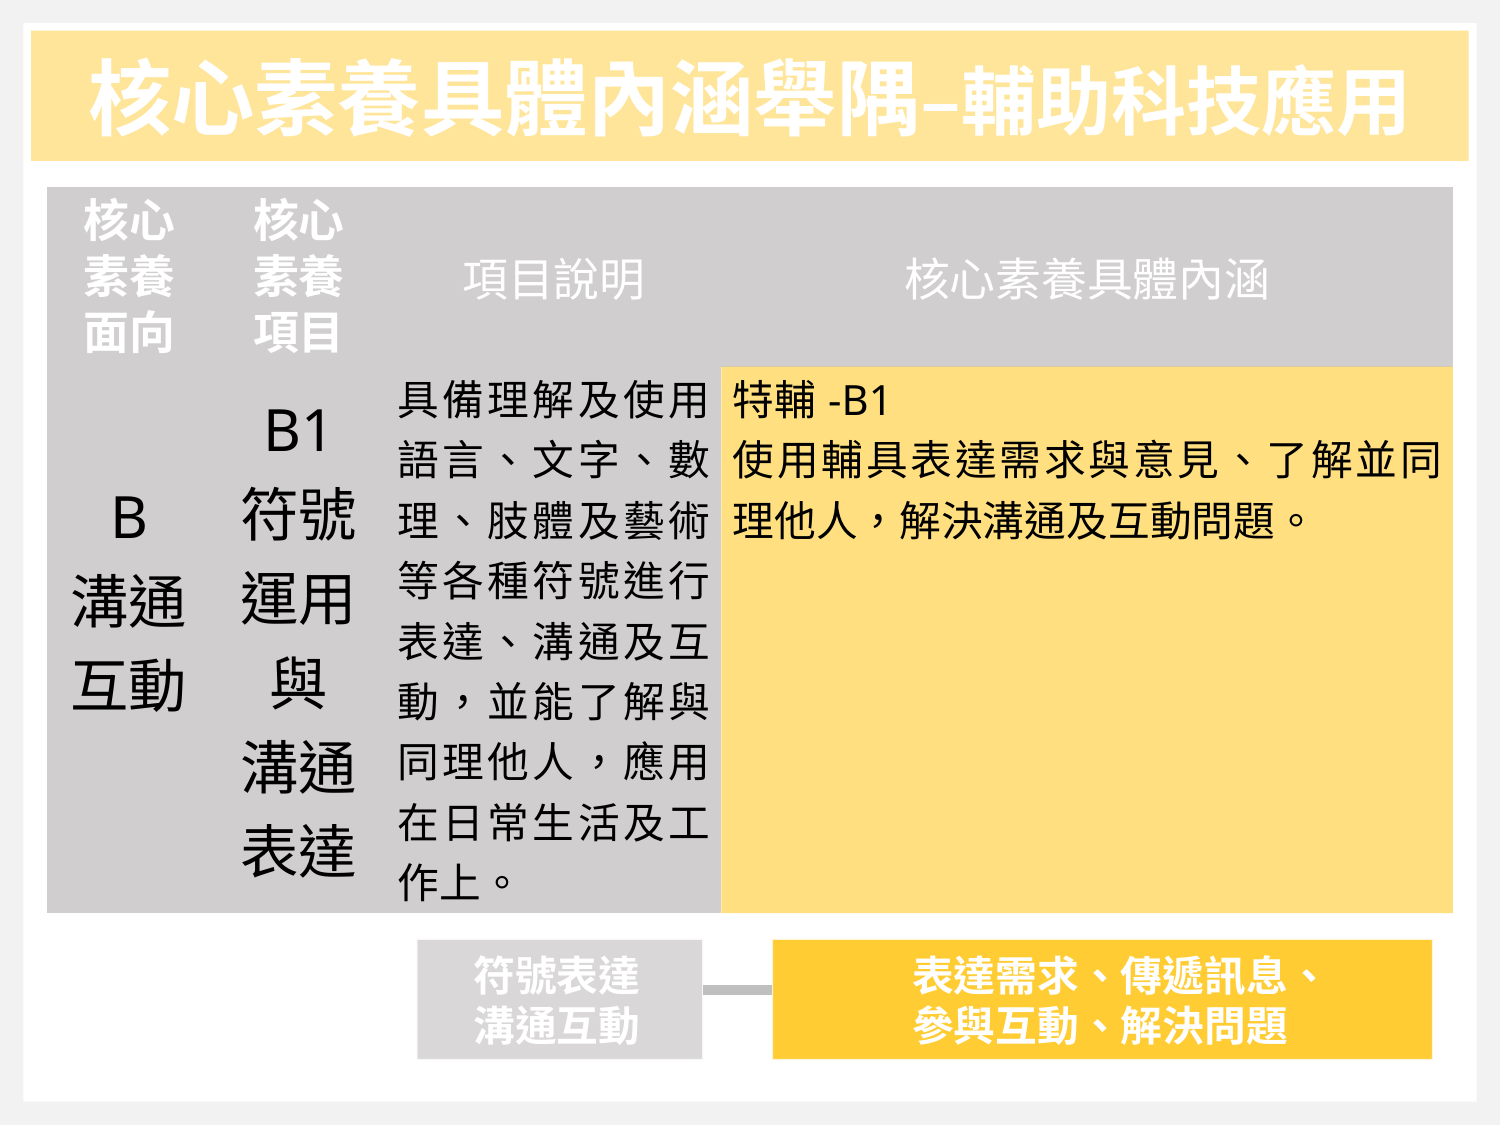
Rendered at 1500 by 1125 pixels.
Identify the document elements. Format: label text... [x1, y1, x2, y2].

table_cell 具備理解及使用語言、文字、數理、肢體及藝術等各種符號進行表達、溝通及互動，並能了解與同理他人，應用在日常生活及工作上。 [387, 367, 721, 913]
table_cell B1 符號運用與 溝通表達 [211, 367, 387, 913]
table_header 項目說明 [387, 187, 721, 367]
text_box 符號表達 溝通互動 [416, 938, 704, 1060]
text_box 核心素養具體內涵舉隅–輔助科技應用 [31, 30, 1469, 161]
table_header 核心素養具體內涵 [721, 187, 1453, 367]
table_cell B 溝通互動 [47, 367, 211, 913]
table_cell 特輔-B1 使用輔具表達需求與意見、了解並同理他人，解決溝通及互動問題。 [721, 367, 1453, 913]
table_header 核心 素養 項目 [211, 187, 387, 367]
table_header 核心素養 面向 [47, 187, 211, 367]
text_box 表達需求、傳遞訊息、 參與互動、解決問題 [772, 938, 1433, 1060]
